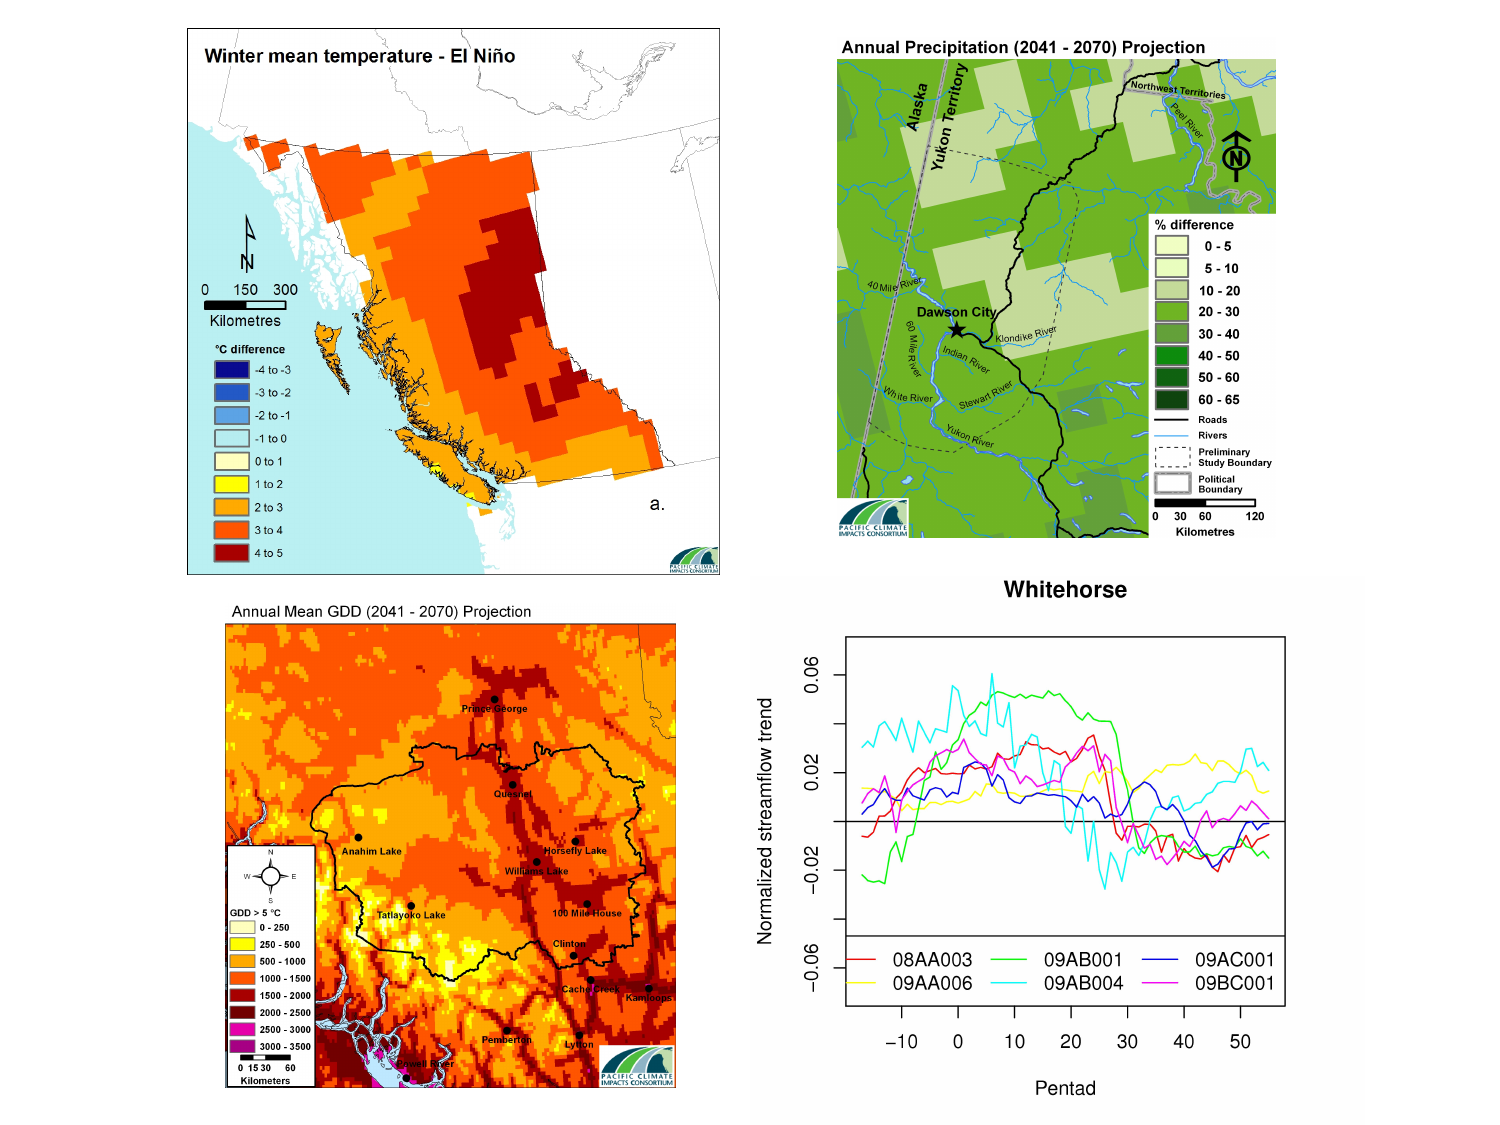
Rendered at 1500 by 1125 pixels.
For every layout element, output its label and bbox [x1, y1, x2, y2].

picture [187, 28, 720, 576]
picture [837, 37, 1276, 538]
picture [225, 603, 676, 1088]
picture [750, 576, 1365, 1125]
